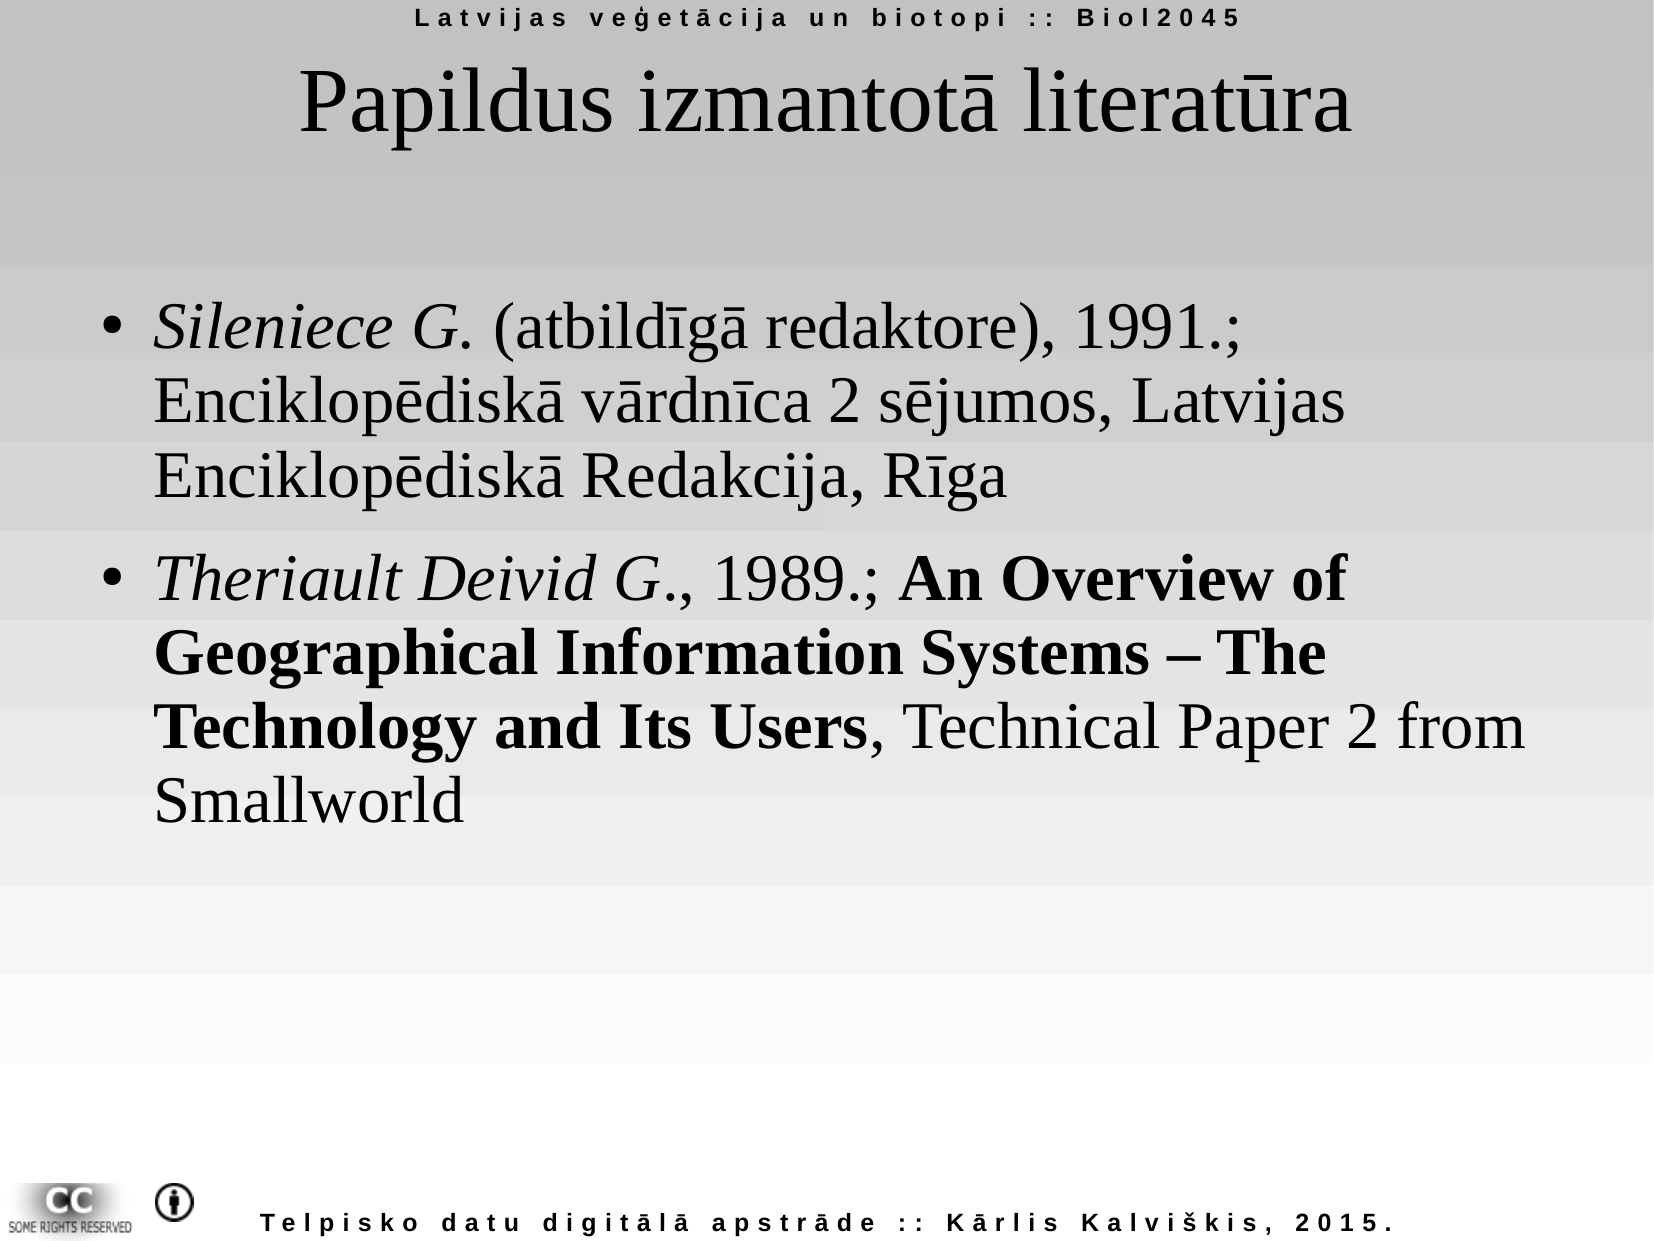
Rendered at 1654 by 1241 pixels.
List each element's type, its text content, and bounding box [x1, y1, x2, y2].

title Papildus izmantotā literatūra [29, 49, 1625, 296]
picture [0, 0, 1654, 1241]
list Sileniece G. (atbildīgā redaktore), 1991.; Enciklopēdiskā vārdnīca 2 sējumos, Latvijas Enciklopēdiskā Redakcija, Rīga Theriault Deivid G., 1989.; An Overview of Geographical Information Systems – The Technology and Its Users, Technical Paper 2 from Smallworld [82, 289, 1571, 1113]
